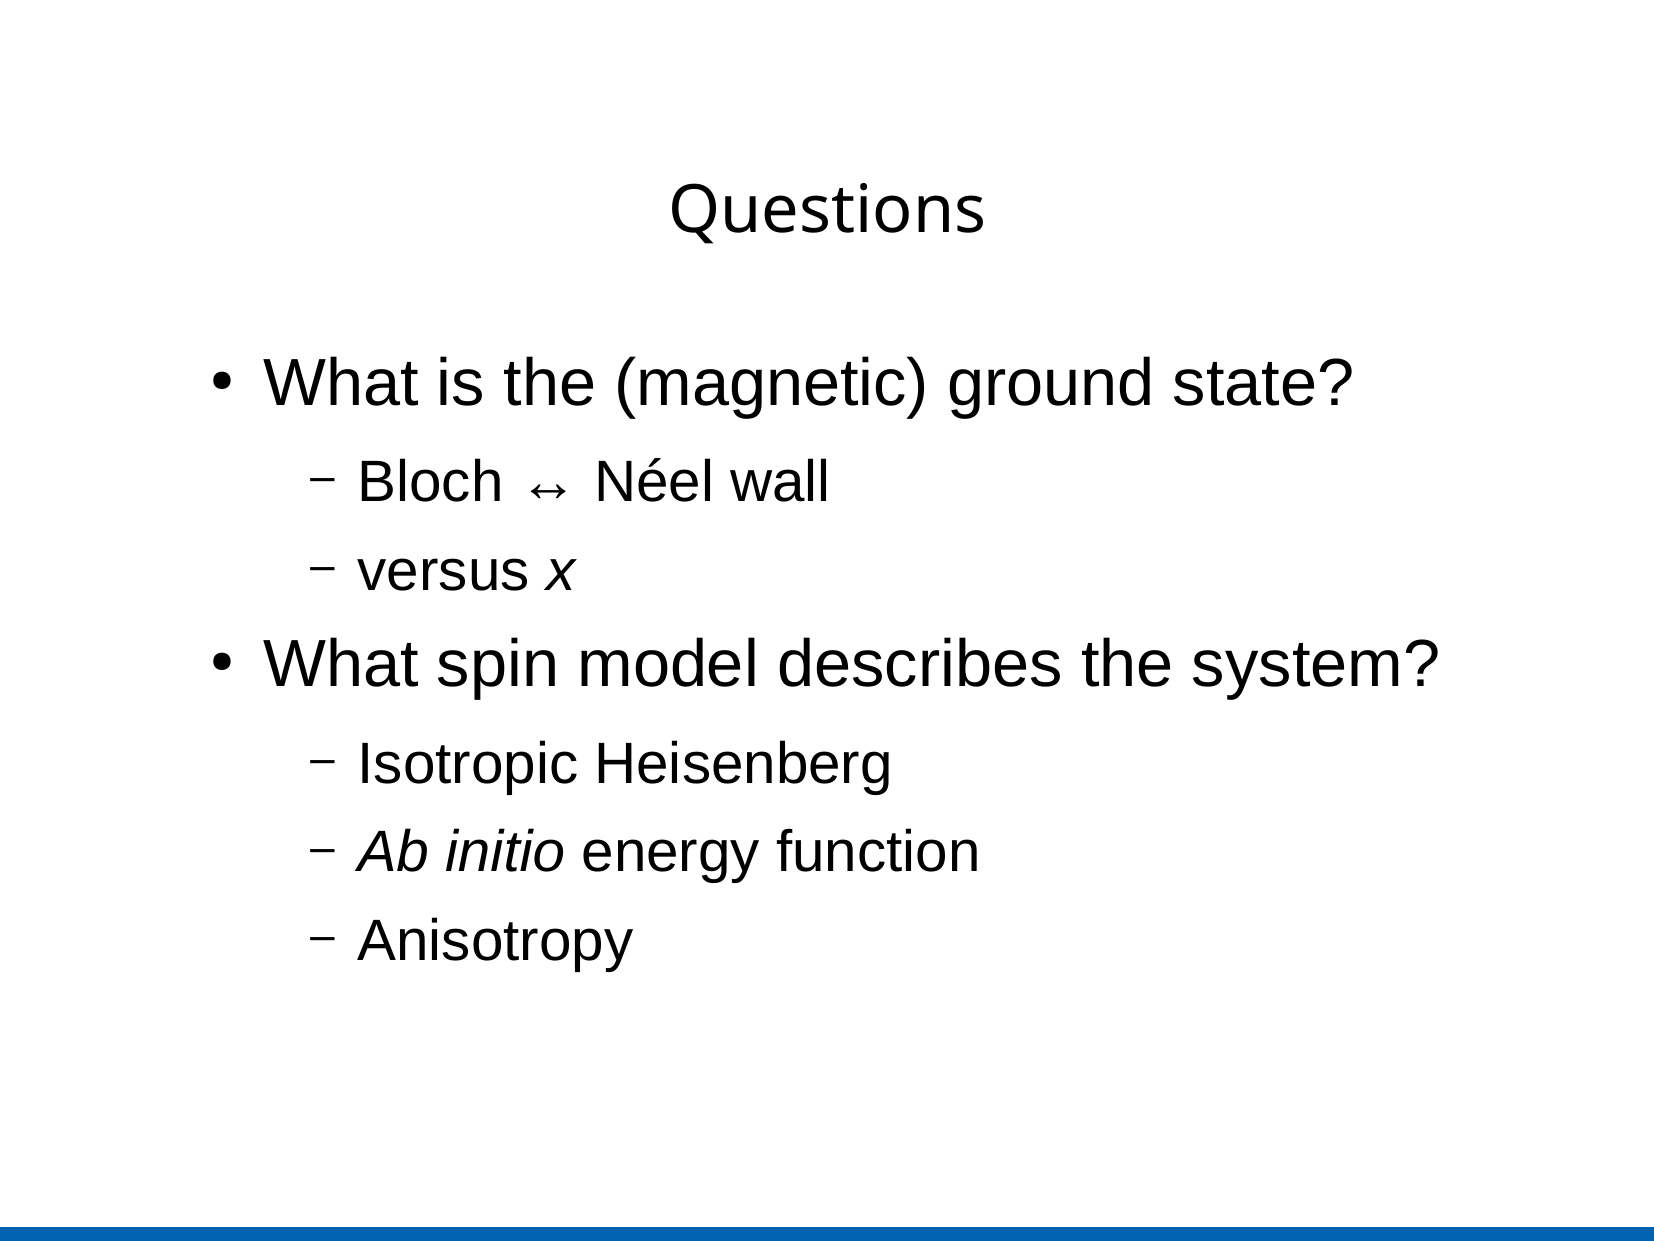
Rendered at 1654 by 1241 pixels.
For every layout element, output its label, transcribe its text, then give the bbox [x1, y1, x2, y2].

list What is the (magnetic) ground state? Bloch ↔ Néel wall versus x What spin model describes the system? Isotropic Heisenberg Ab initio energy function Anisotropy [121, 344, 1534, 1112]
title Questions [121, 102, 1534, 310]
